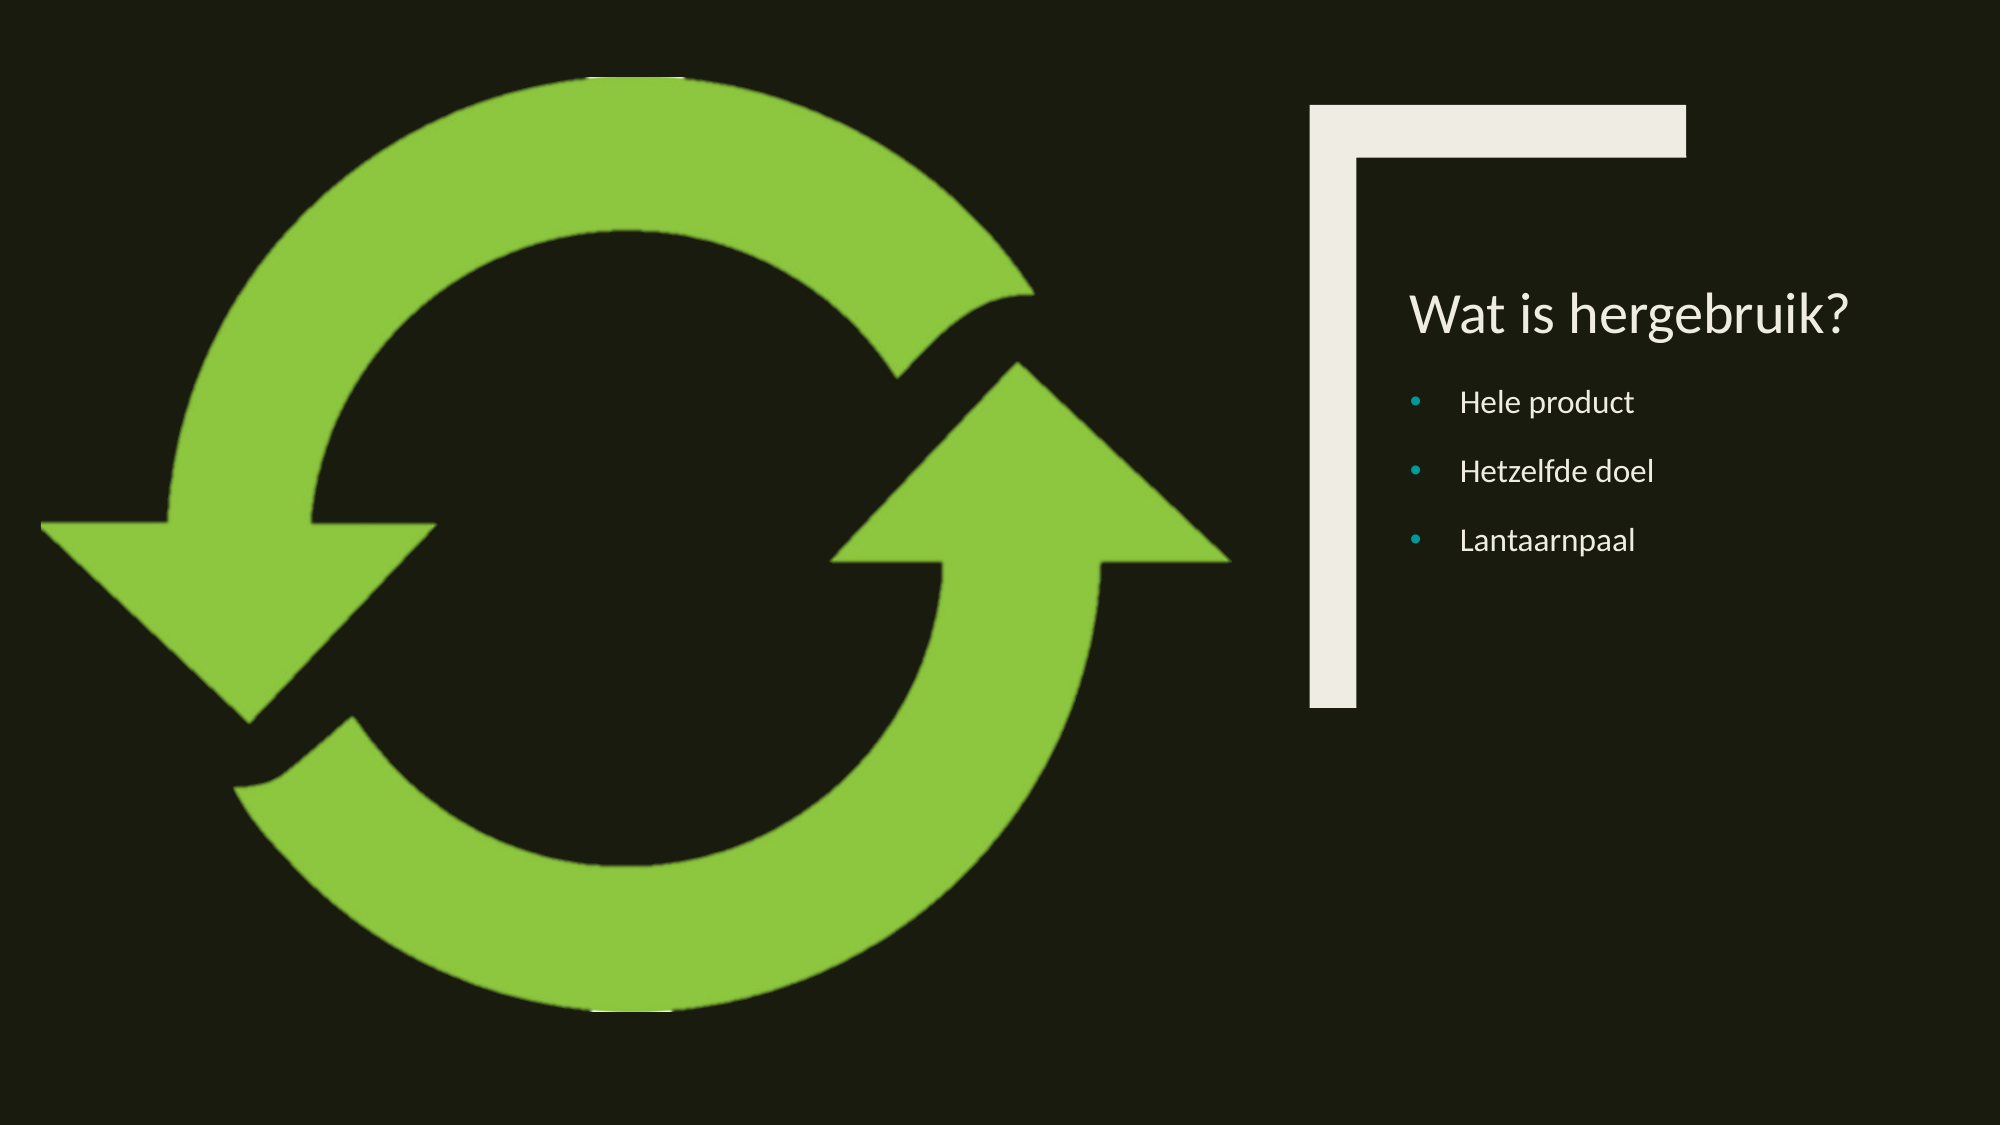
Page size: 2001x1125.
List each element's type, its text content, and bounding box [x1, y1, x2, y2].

title Wat is hergebruik? [1389, 182, 1891, 357]
text_box [0, 0, 2000, 1125]
picture [40, 77, 1236, 1012]
list Hele product Hetzelfde doel Lantaarnpaal [1389, 375, 1891, 1021]
